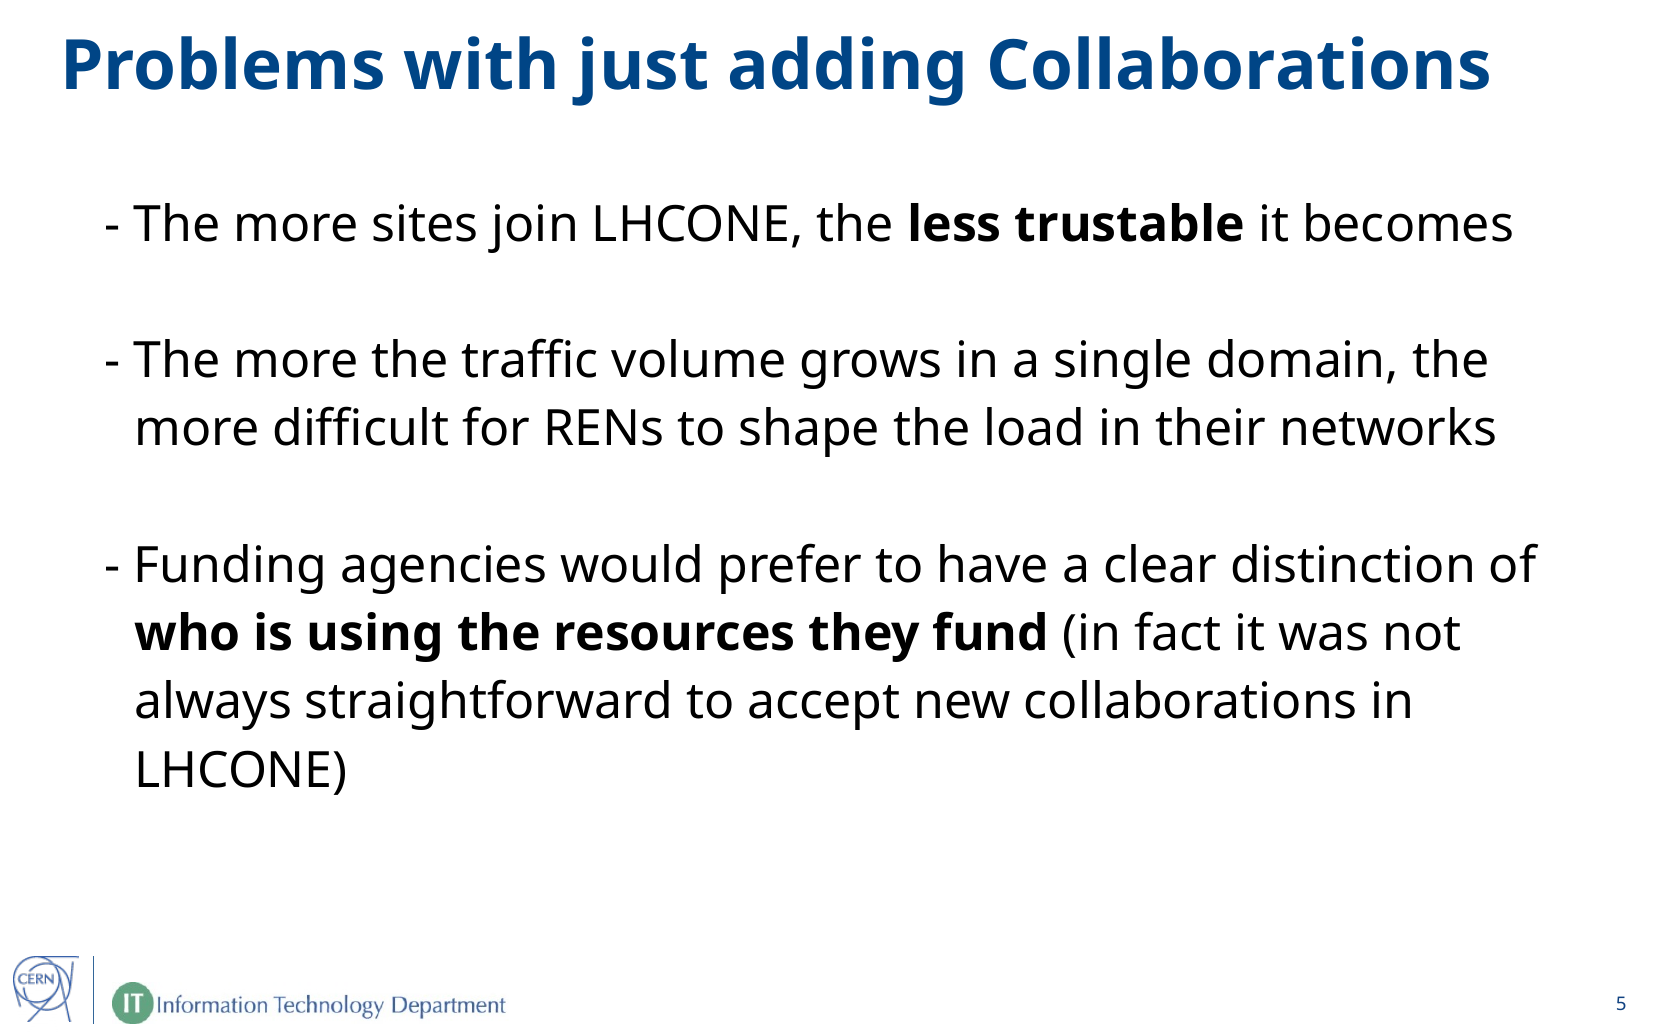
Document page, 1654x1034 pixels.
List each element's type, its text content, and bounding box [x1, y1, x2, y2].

picture [112, 1009, 755, 1024]
title Problems with just adding Collaborations [60, 0, 1606, 158]
picture [13, 956, 79, 1032]
text_box - The more sites join LHCONE, the less trustable it becomes - The more the traffic volume grows in a single domain, the more difficult for RENs to shape the load in their networks - Funding agencies would prefer to have a clear distinction of who is using the resources they fund (in fact it was not always straightforward to accept new collaborations in LHCONE) [90, 180, 1583, 1009]
